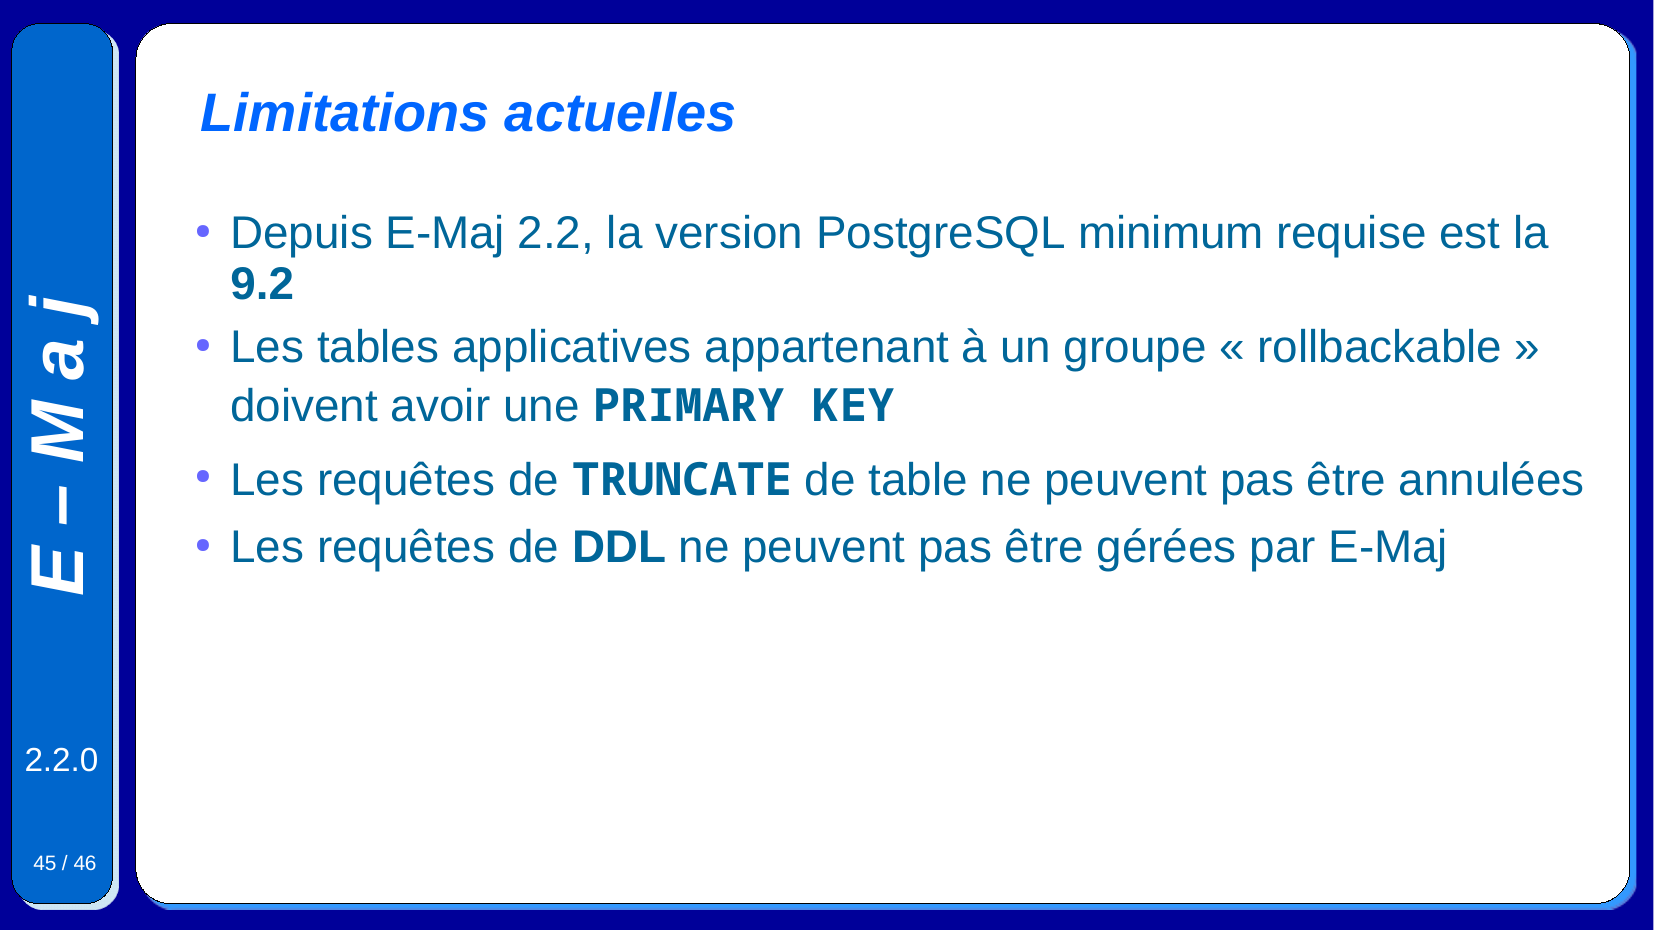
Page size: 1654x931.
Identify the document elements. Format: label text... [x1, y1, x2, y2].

list Depuis E-Maj 2.2, la version PostgreSQL minimum requise est la 9.2 Les tables applicatives appartenant à un groupe « rollbackable » doivent avoir une PRIMARY KEY Les requêtes de TRUNCATE de table ne peuvent pas être annulées Les requêtes de DDL ne peuvent pas être gérées par E-Maj [177, 206, 1587, 827]
title Limitations actuelles [200, 34, 1575, 191]
